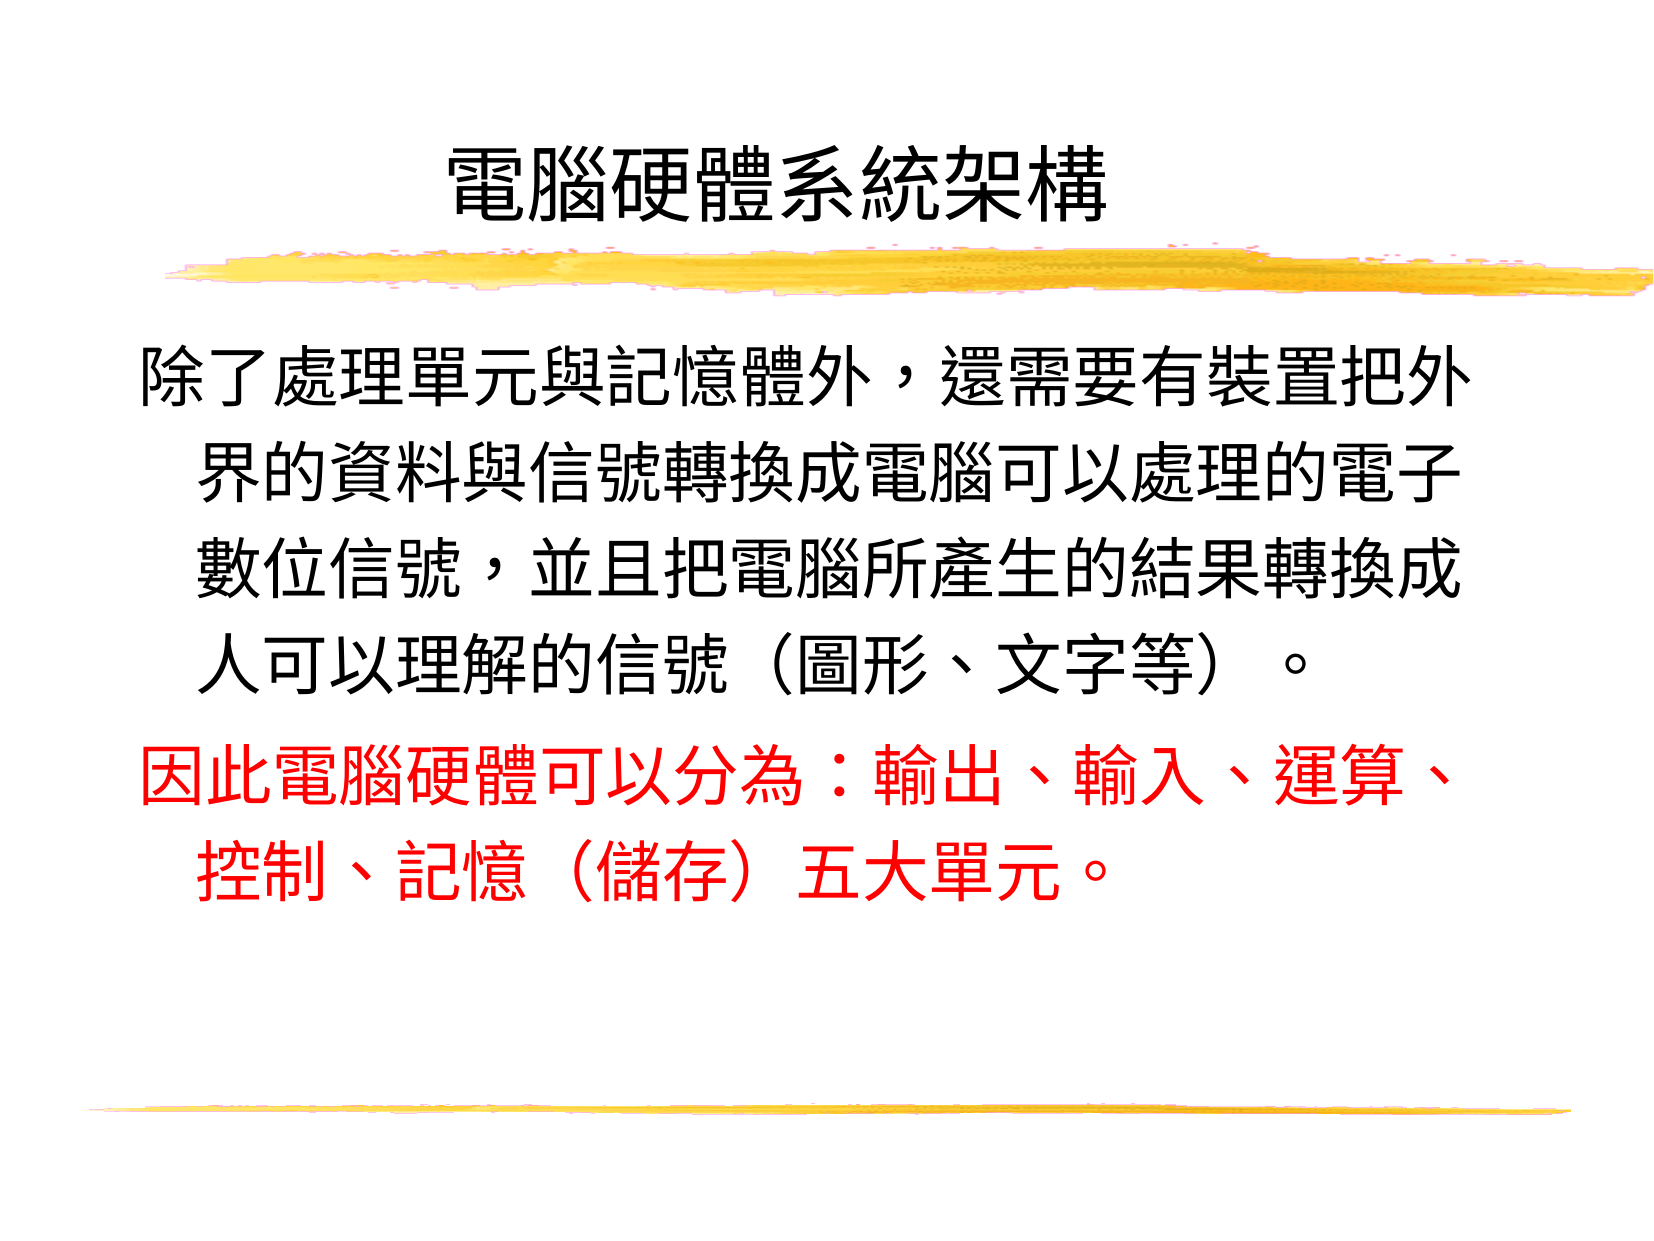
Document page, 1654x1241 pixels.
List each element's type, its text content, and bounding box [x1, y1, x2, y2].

list 除了處理單元與記憶體外，還需要有裝置把外界的資料與信號轉換成電腦可以處理的電子數位信號，並且把電腦所產生的結果轉換成人可以理解的信號（圖形、文字等）。 因此電腦硬體可以分為：輸出、輸入、運算、控制、記憶（儲存）五大單元。 [124, 316, 1530, 1077]
picture [82, 1102, 1571, 1117]
picture [165, 237, 1654, 308]
title 電腦硬體系統架構 [58, 41, 1494, 249]
